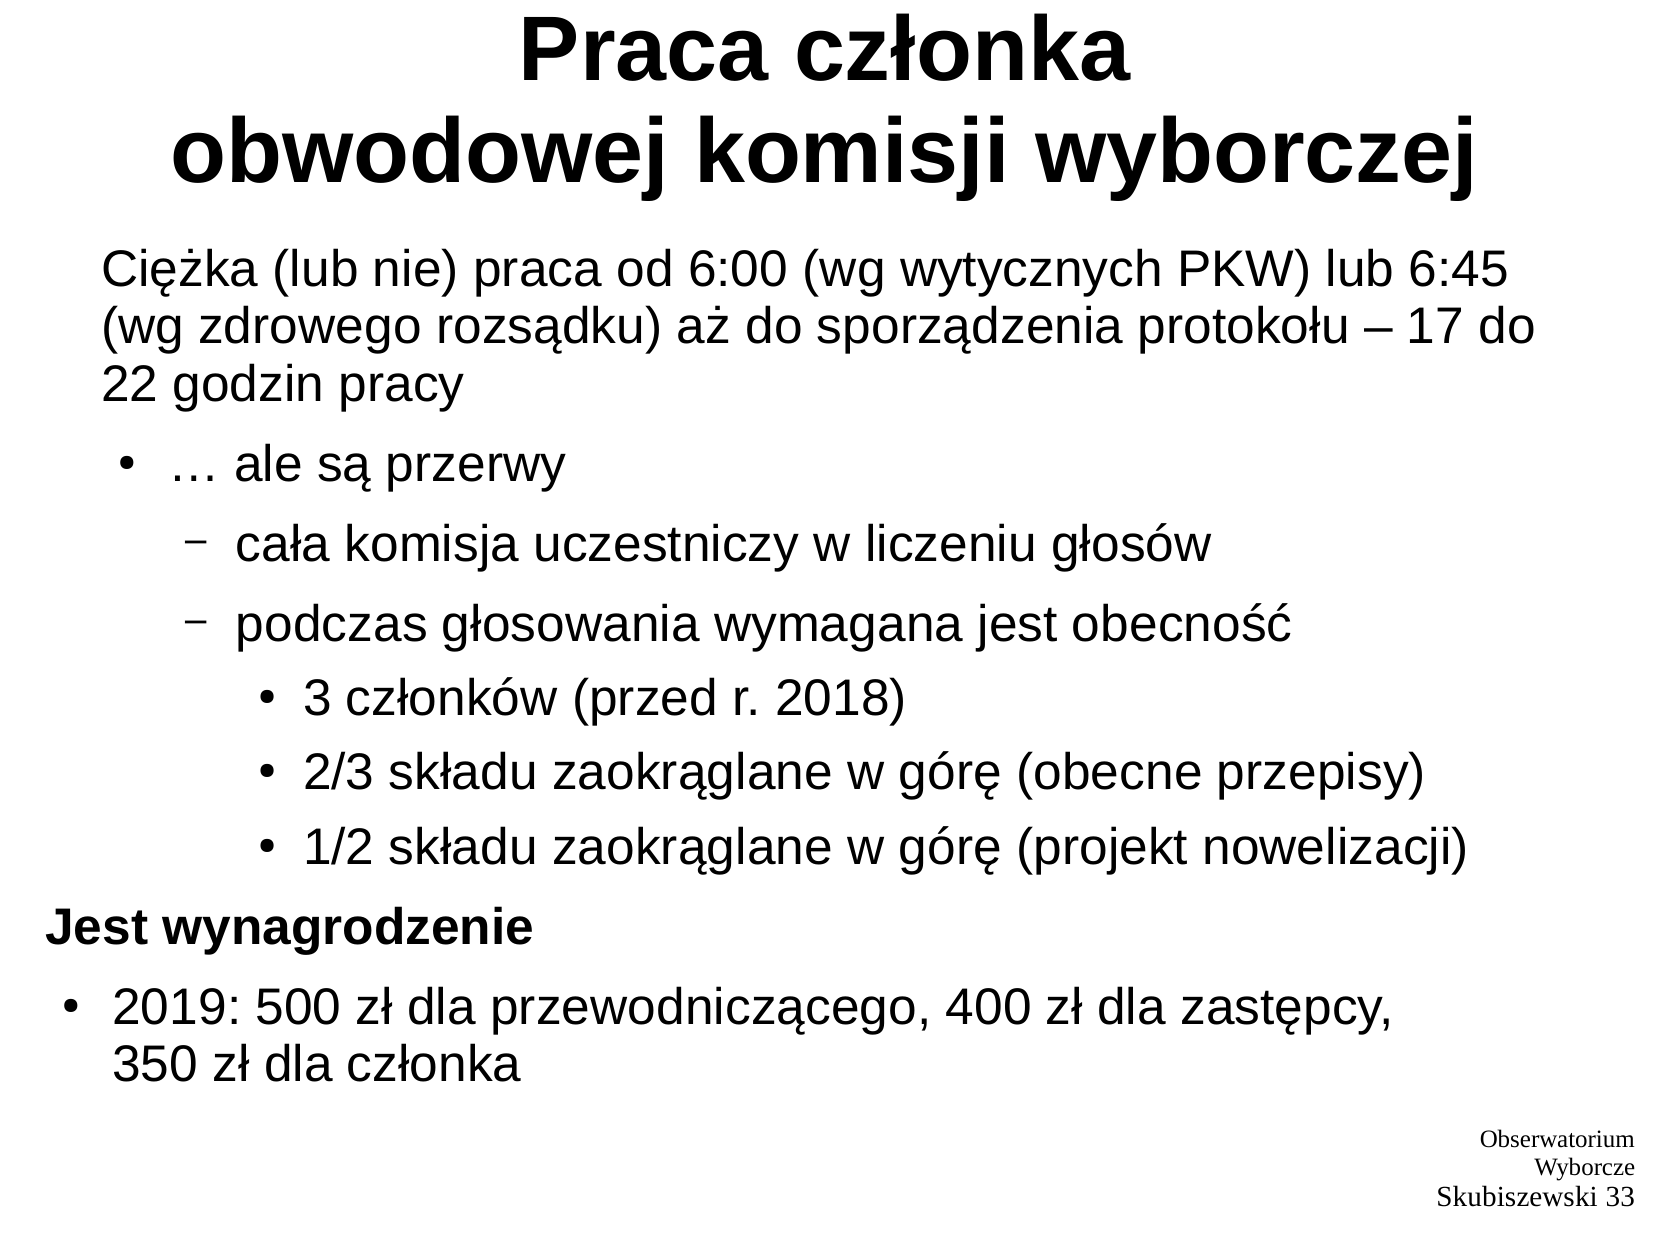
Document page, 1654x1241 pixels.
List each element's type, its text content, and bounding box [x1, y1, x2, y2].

title Praca członka obwodowej komisji wyborczej [80, 0, 1570, 203]
list Ciężka (lub nie) praca od 6:00 (wg wytycznych PKW) lub 6:45 (wg zdrowego rozsądku) aż do sporządzenia protokołu – 17 do 22 godzin pracy … ale są przerwy cała komisja uczestniczy w liczeniu głosów podczas głosowania wymagana jest obecność 3 członków (przed r. 2018) 2/3 składu zaokrąglane w górę (obecne przepisy) 1/2 składu zaokrąglane w górę (projekt nowelizacji) Jest wynagrodzenie 2019: 500 zł dla przewodniczącego, 400 zł dla zastępcy, 350 zł dla członka [45, 240, 1598, 1096]
